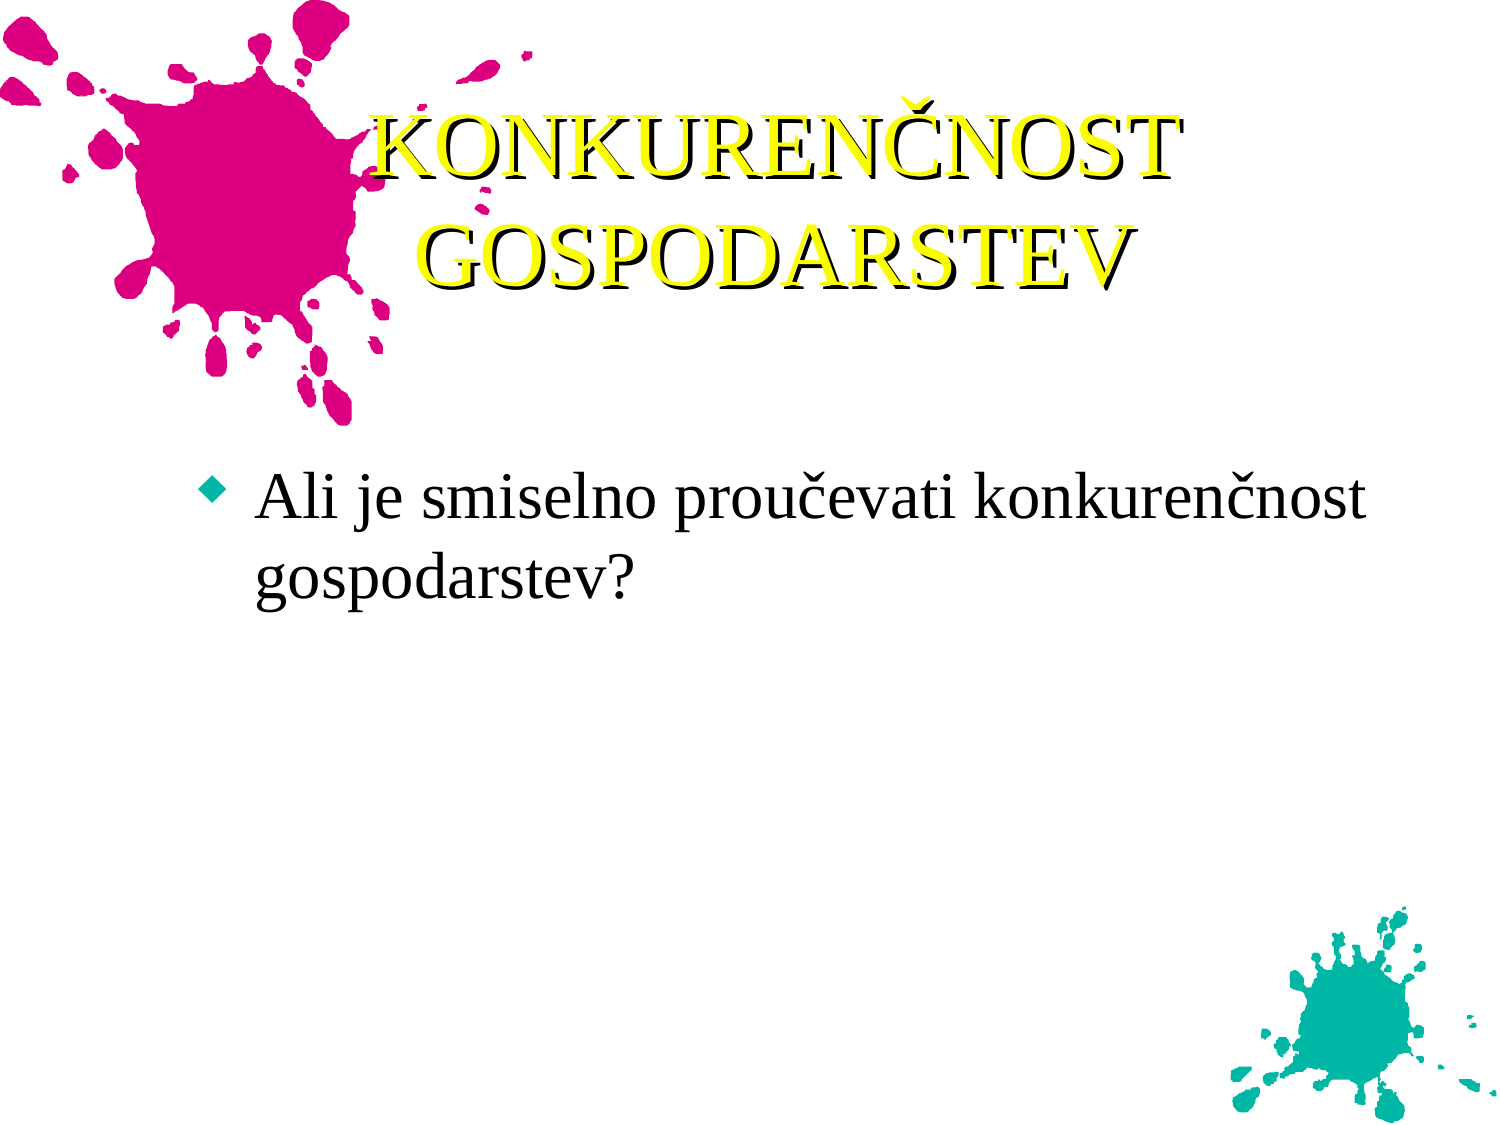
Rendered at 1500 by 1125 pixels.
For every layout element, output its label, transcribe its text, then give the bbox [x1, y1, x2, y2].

title KONKURENČNOST GOSPODARSTEV [137, 76, 1413, 312]
list Ali je smiselno proučevati konkurenčnost gospodarstev? [183, 444, 1459, 1020]
